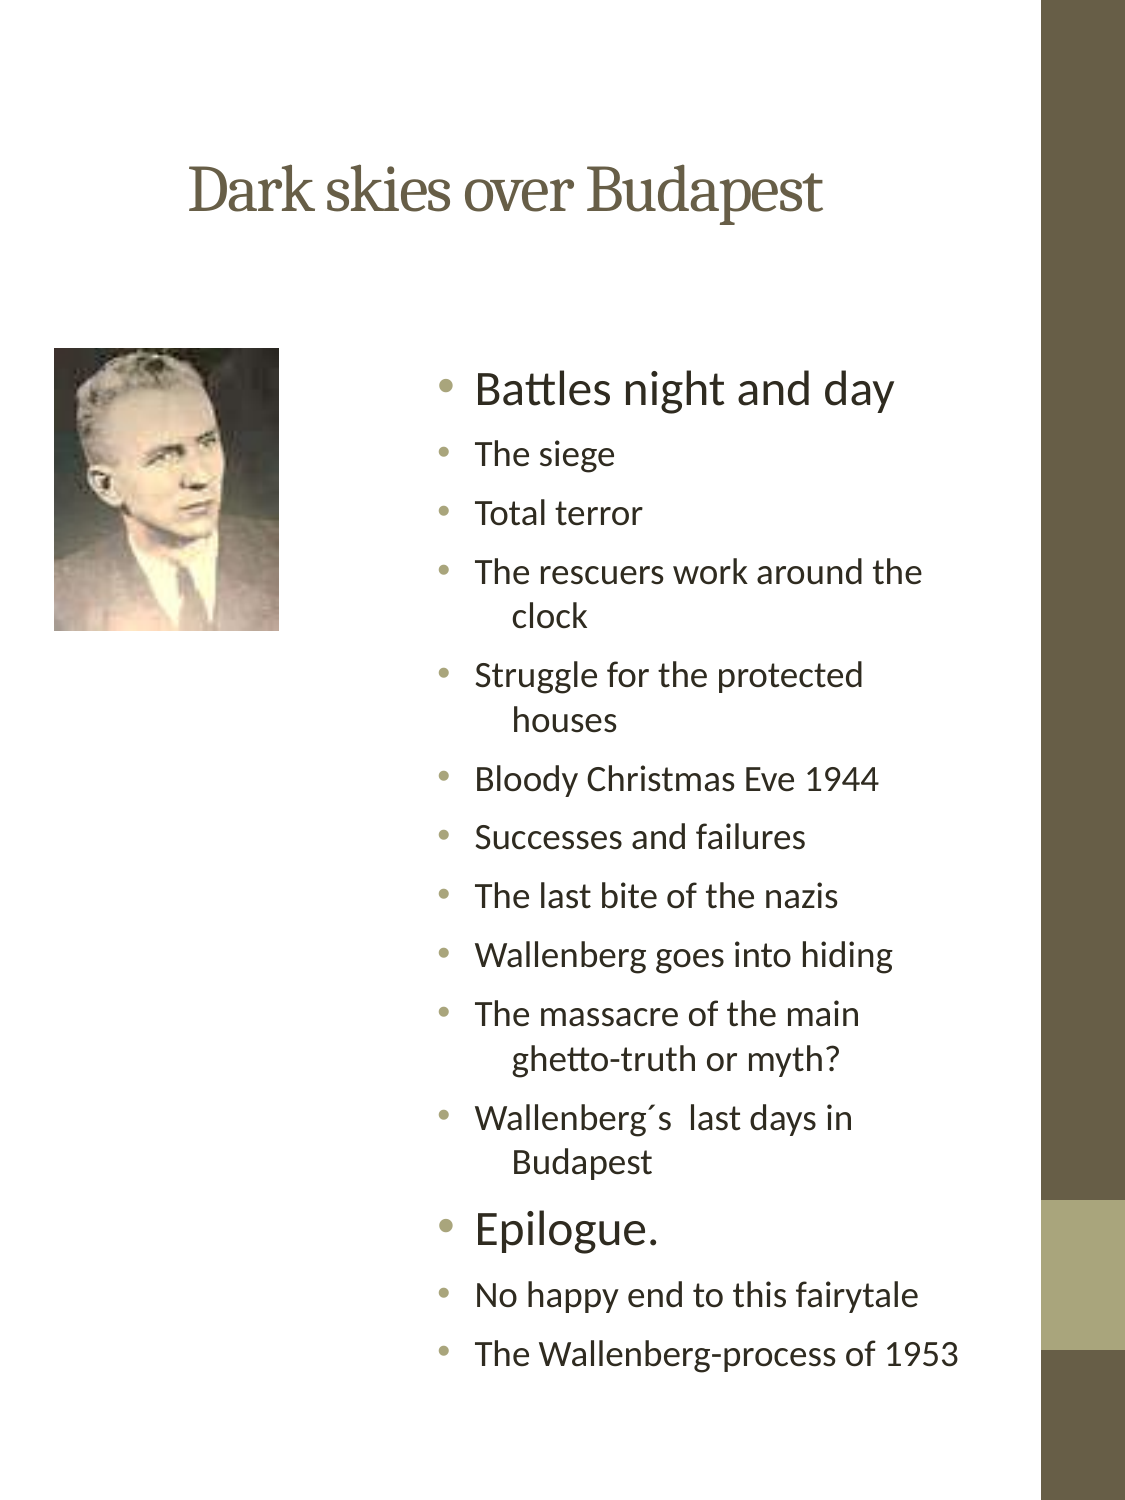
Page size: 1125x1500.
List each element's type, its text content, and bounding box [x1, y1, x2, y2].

title Dark skies over Budapest [56, 60, 994, 311]
picture [54, 348, 279, 631]
list Battles night and day The siege Total terror The rescuers work around the clock Struggle for the protected houses Bloody Christmas Eve 1944 Successes and failures The last bite of the nazis Wallenberg goes into hiding The massacre of the main ghetto-truth or myth? Wallenberg´s last days in Budapest Epilogue. No happy end to this fairytale The Wallenberg-process of 1953 [385, 348, 988, 1388]
